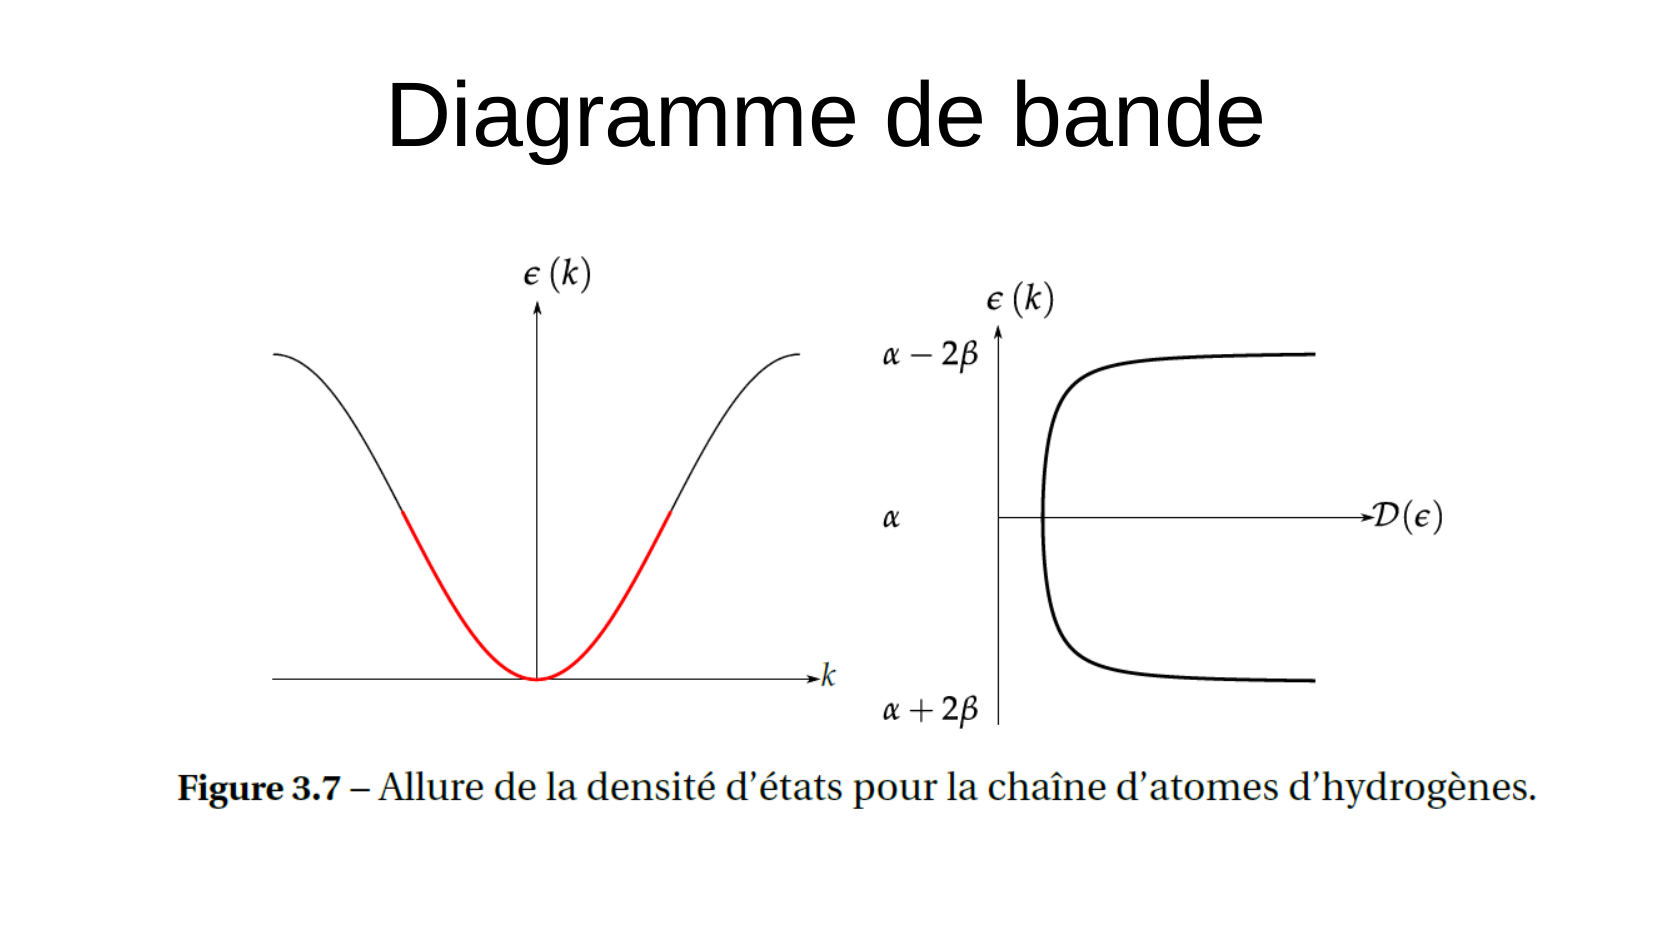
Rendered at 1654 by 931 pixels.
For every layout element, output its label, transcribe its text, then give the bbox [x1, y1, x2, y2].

picture [101, 214, 1562, 839]
title Diagramme de bande [82, 37, 1571, 193]
